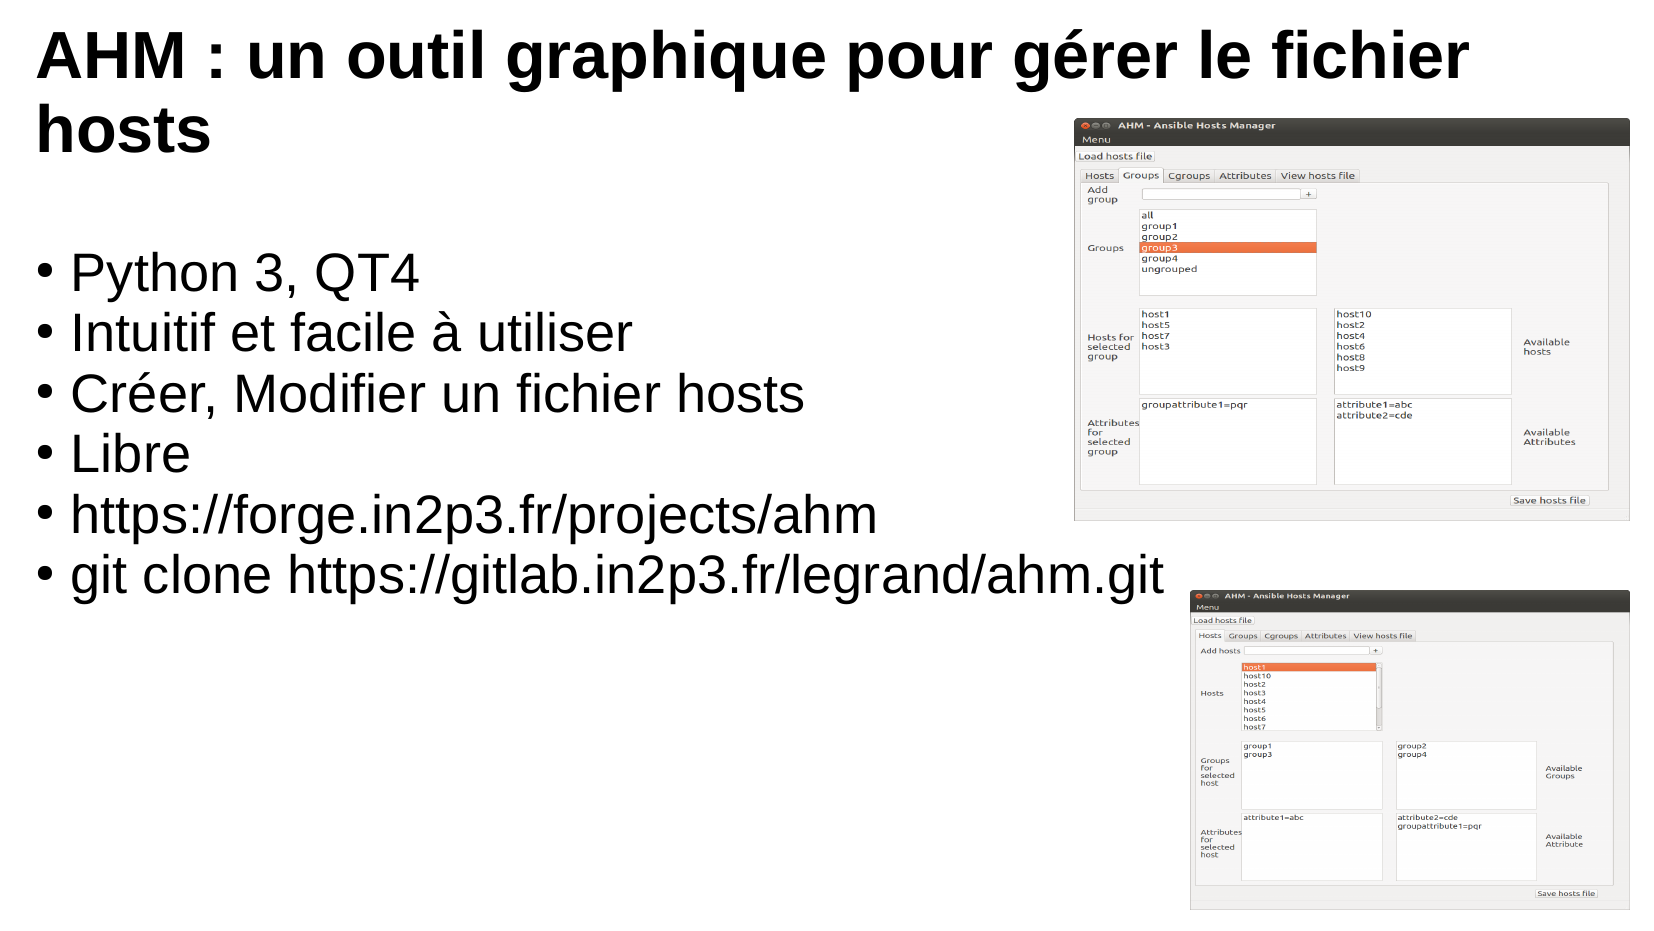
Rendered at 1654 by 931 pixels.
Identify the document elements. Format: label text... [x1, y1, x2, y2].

picture [1190, 590, 1630, 910]
picture [1074, 118, 1630, 521]
subtitle AHM : un outil graphique pour gérer le fichier hosts Python 3, QT4 Intuitif et facile à utiliser Créer, Modifier un fichier hosts Libre https://forge.in2p3.fr/projects/ahm git clone https://gitlab.in2p3.fr/legrand/ahm.git [35, 17, 1654, 195]
